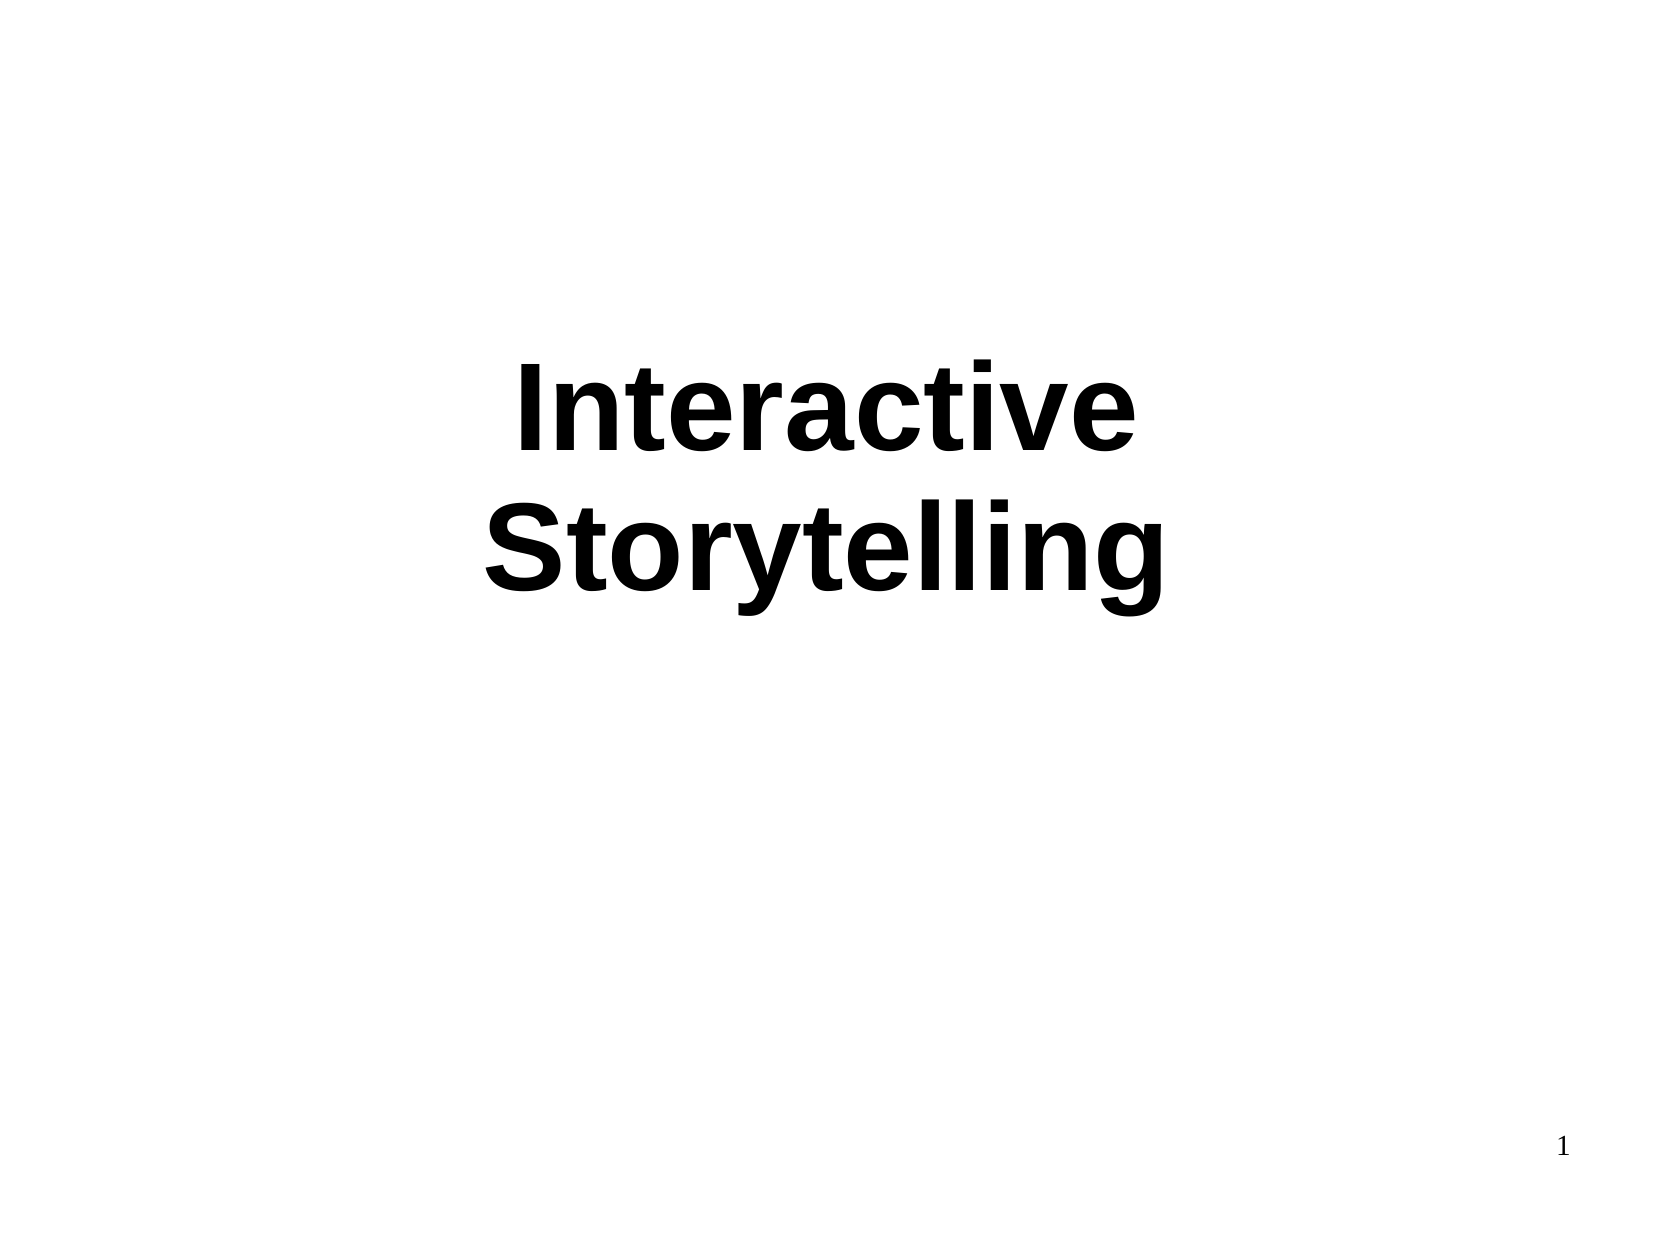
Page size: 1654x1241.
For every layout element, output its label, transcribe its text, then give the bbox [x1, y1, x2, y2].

subtitle Interactive Storytelling [82, 49, 1571, 1109]
